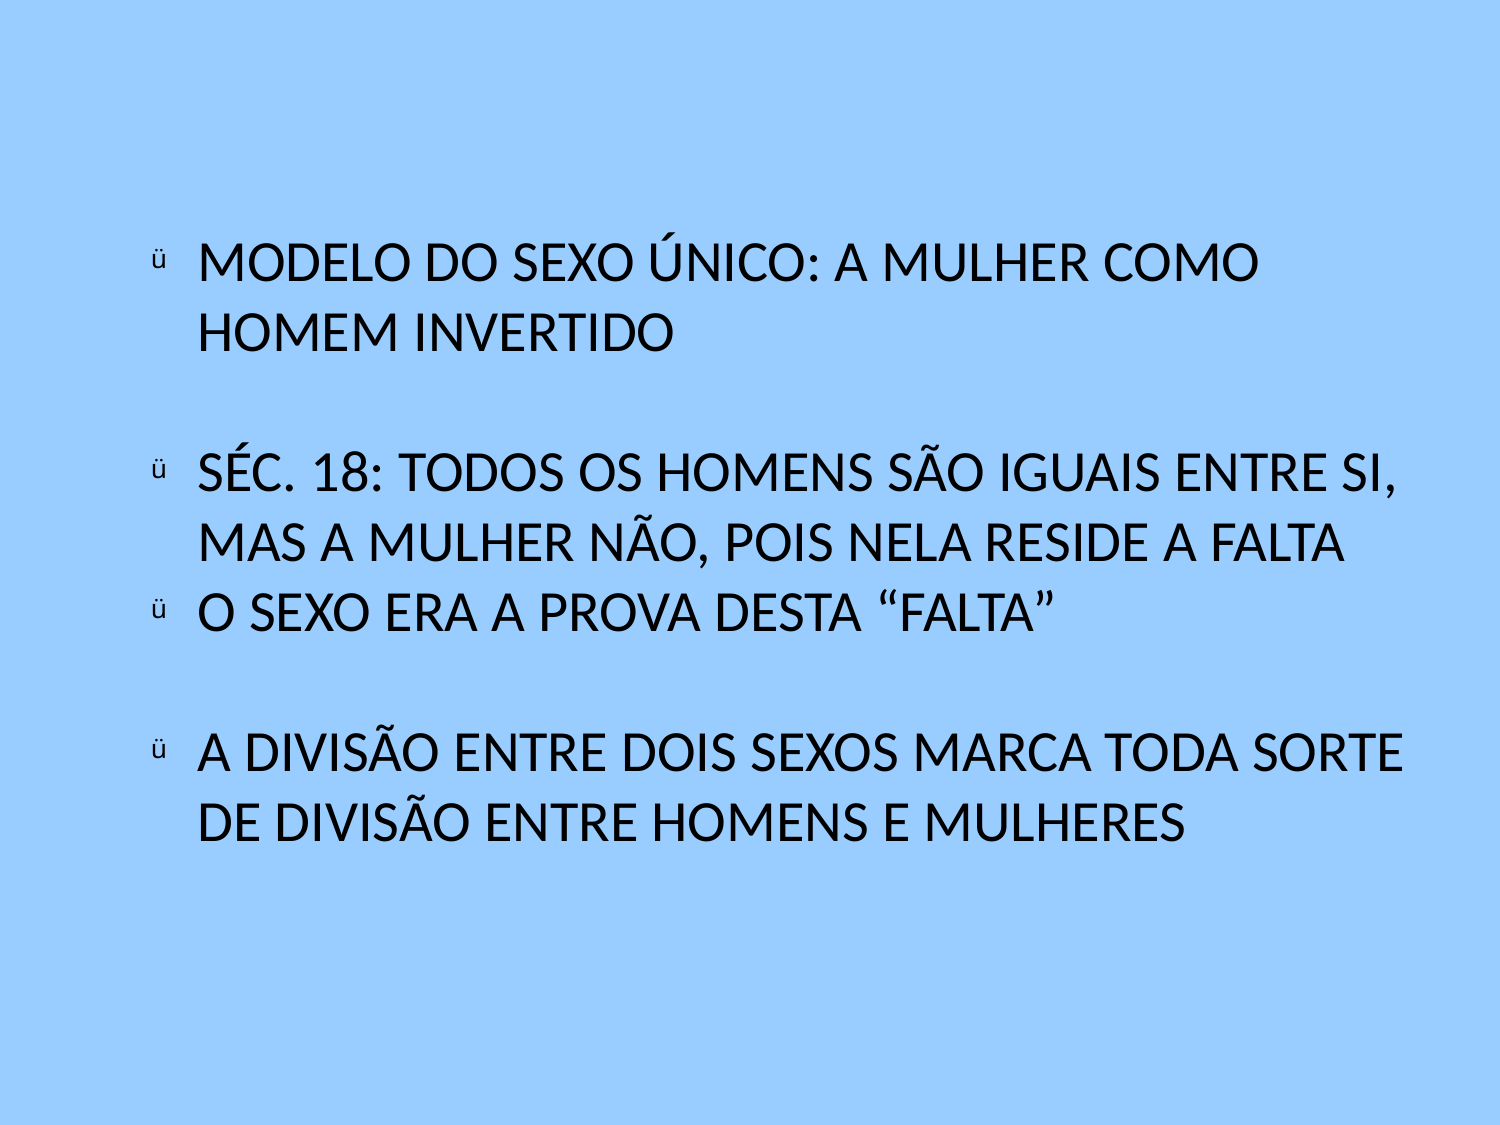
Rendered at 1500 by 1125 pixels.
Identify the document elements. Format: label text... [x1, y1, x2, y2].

text_box MODELO DO SEXO ÚNICO: A MULHER COMO HOMEM INVERTIDO SÉC. 18: TODOS OS HOMENS SÃO IGUAIS ENTRE SI, MAS A MULHER NÃO, POIS NELA RESIDE A FALTA O SEXO ERA A PROVA DESTA “FALTA” A DIVISÃO ENTRE DOIS SEXOS MARCA TODA SORTE DE DIVISÃO ENTRE HOMENS E MULHERES [135, 208, 1424, 906]
